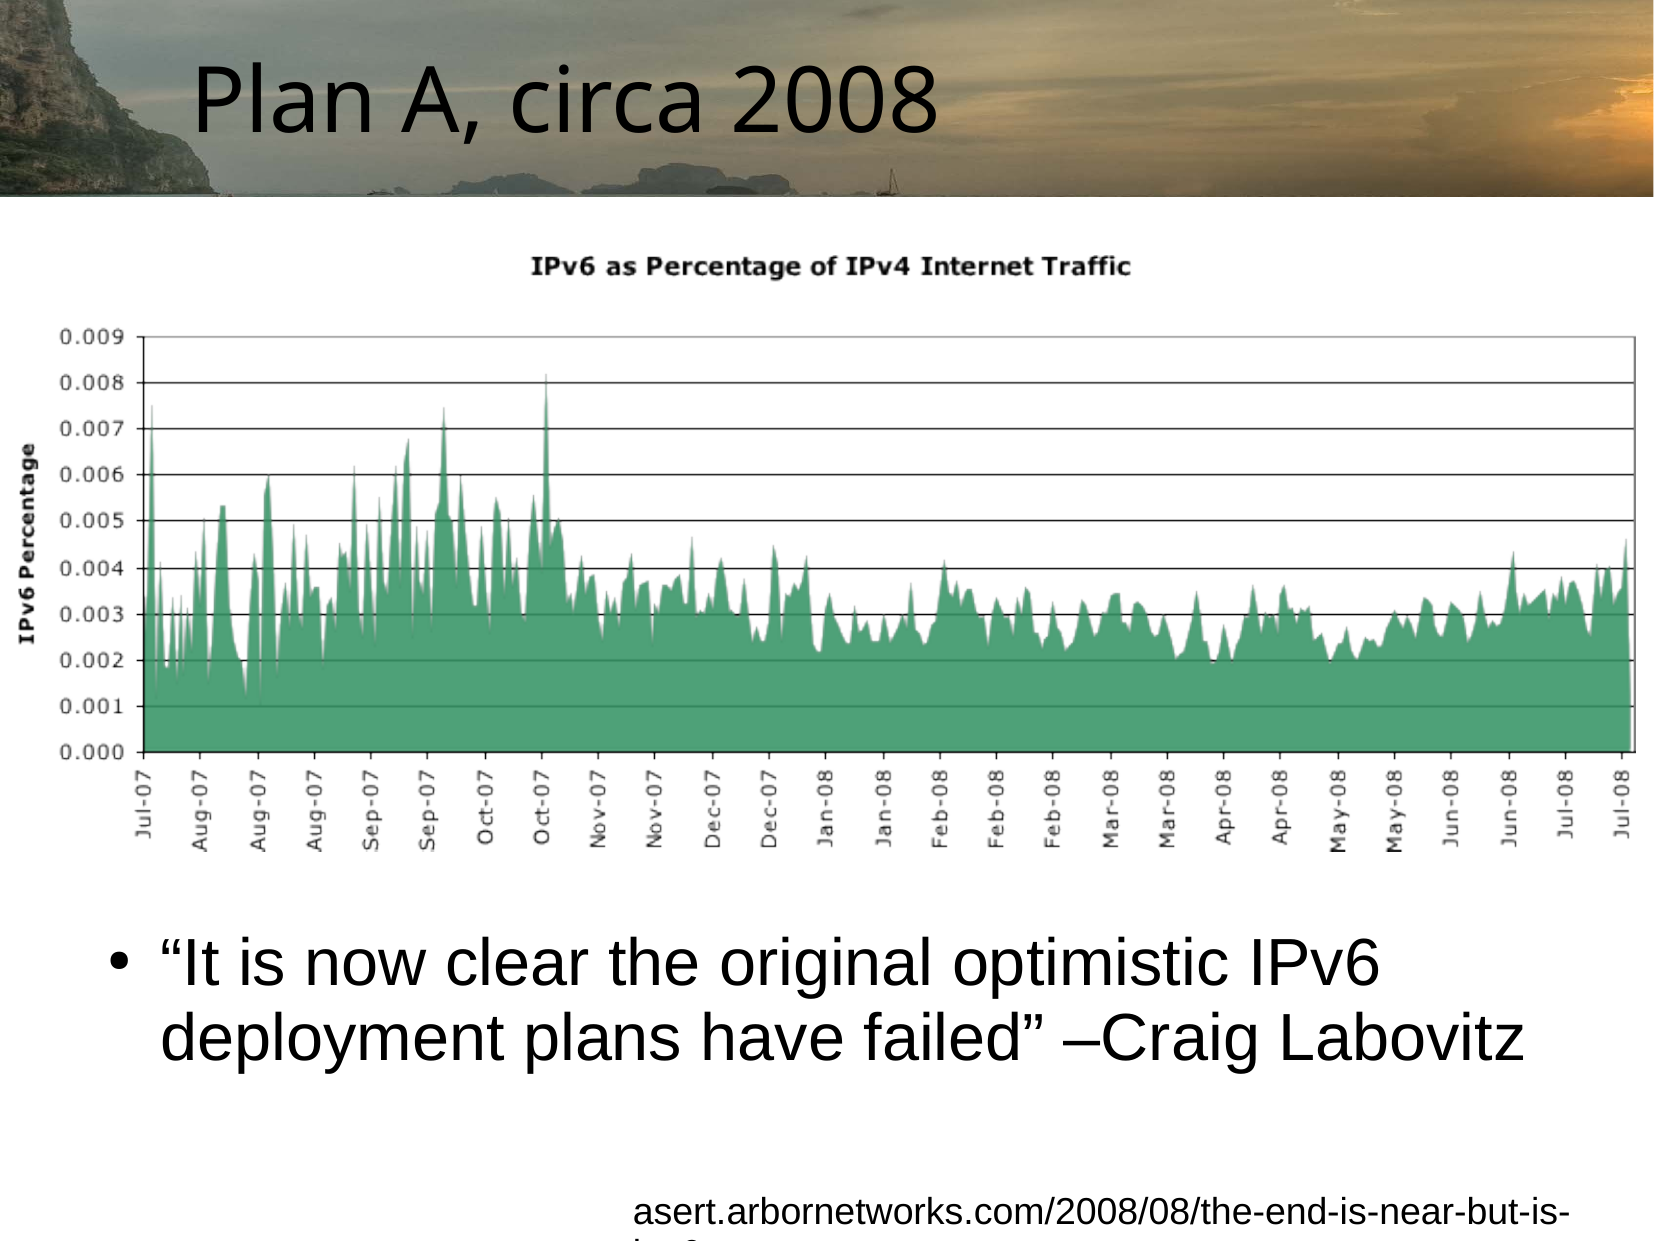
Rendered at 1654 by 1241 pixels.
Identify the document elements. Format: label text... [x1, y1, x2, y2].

picture [18, 255, 1636, 852]
picture [0, 0, 1654, 197]
list “It is now clear the original optimistic IPv6 deployment plans have failed” –Craig Labovitz [89, 925, 1578, 1226]
title Plan A, circa 2008 [190, 0, 1571, 194]
text_box asert.arbornetworks.com/2008/08/the-end-is-near-but-is-ipv6 [618, 1183, 1654, 1241]
